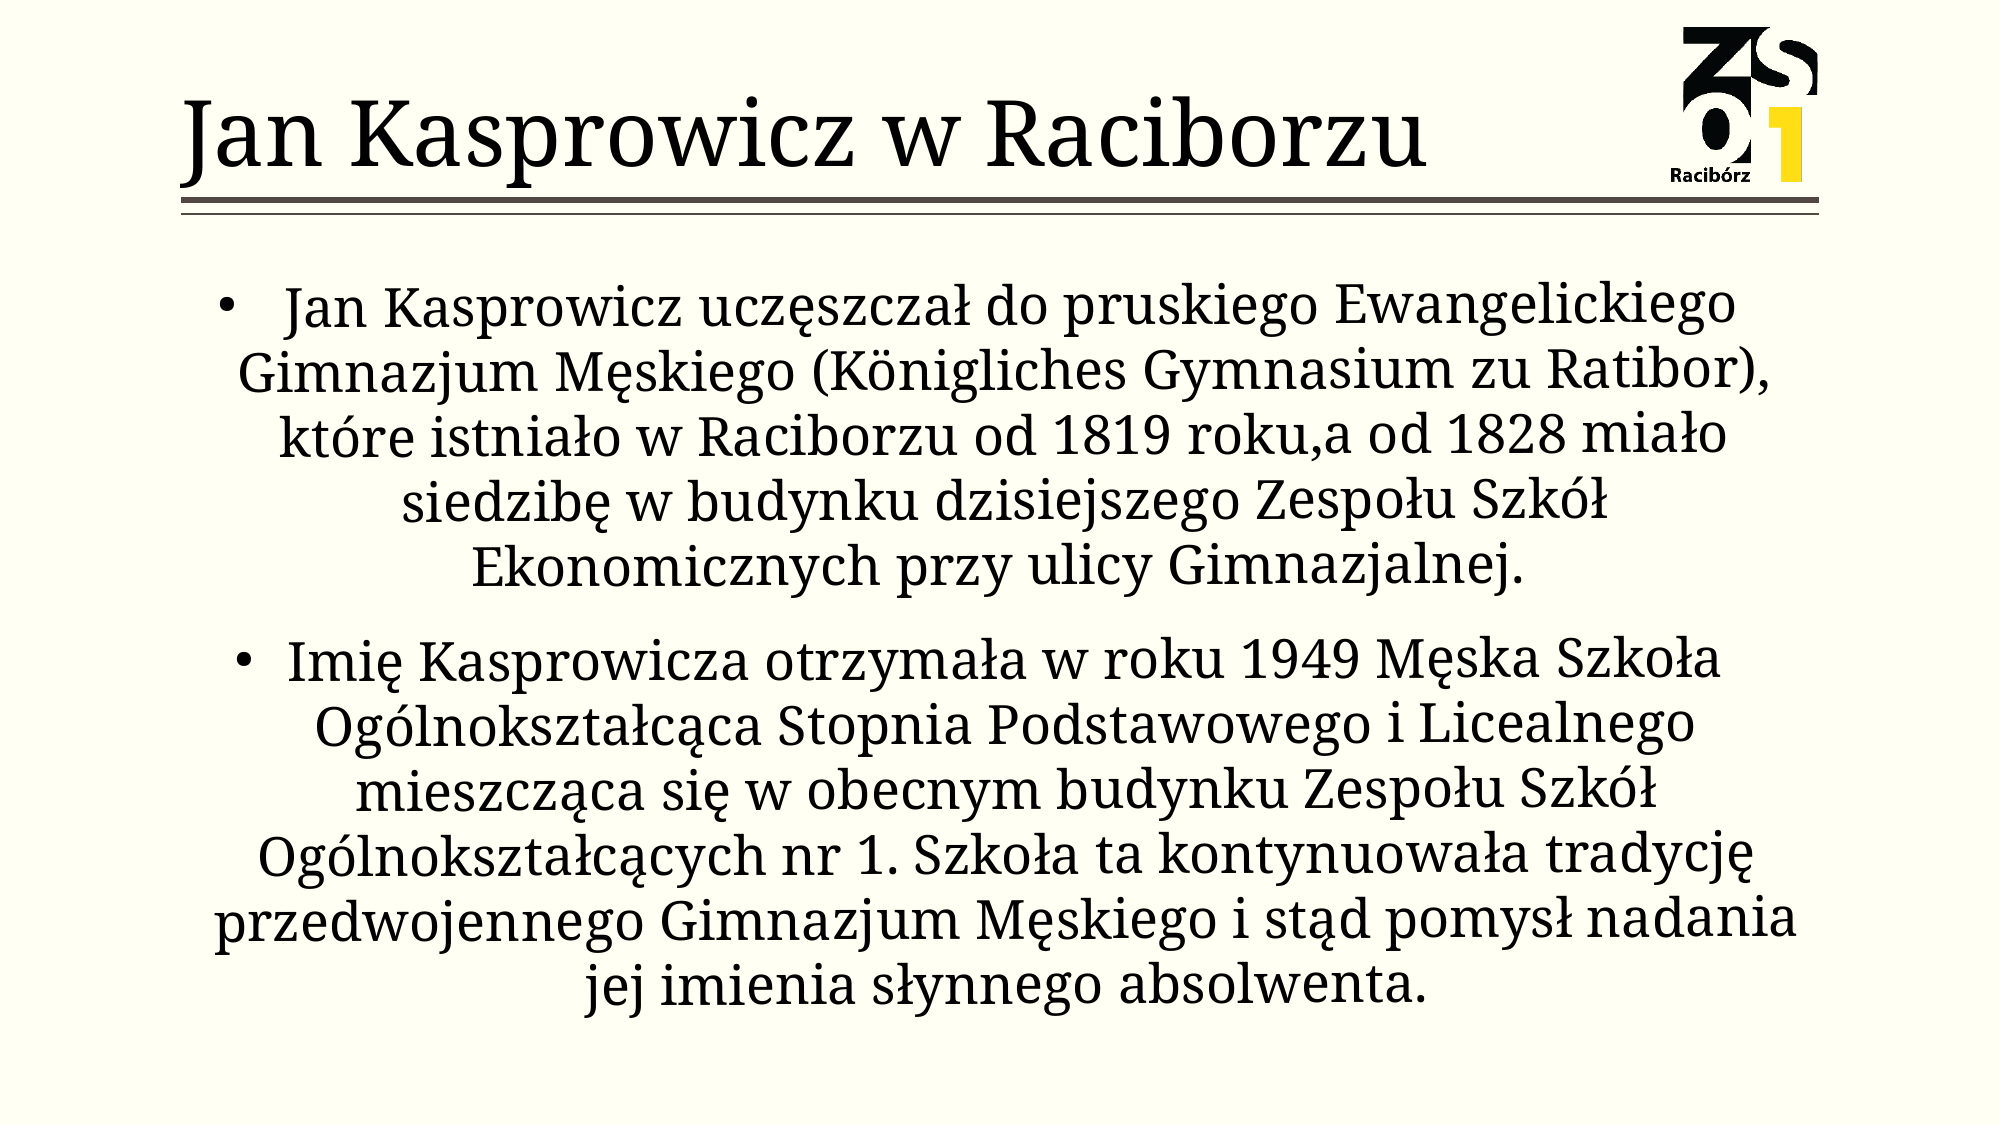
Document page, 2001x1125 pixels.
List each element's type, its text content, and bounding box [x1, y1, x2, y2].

picture [1624, 0, 1876, 228]
title Jan Kasprowicz w Raciborzu [181, 47, 1674, 193]
list Jan Kasprowicz uczęszczał do pruskiego Ewangelickiego Gimnazjum Męskiego (Königliches Gymnasium zu Ratibor), które istniało w Raciborzu od 1819 roku,a od 1828 miało siedzibę w budynku dzisiejszego Zespołu Szkół Ekonomicznych przy ulicy Gimnazjalnej. Imię Kasprowicza otrzymała w roku 1949 Męska Szkoła Ogólnokształcąca Stopnia Podstawowego i Licealnego mieszcząca się w obecnym budynku Zespołu Szkół Ogólnokształcących nr 1. Szkoła ta kontynuowała tradycję przedwojennego Gimnazjum Męskiego i stąd pomysł nadania jej imienia słynnego absolwenta. [140, 259, 1808, 830]
